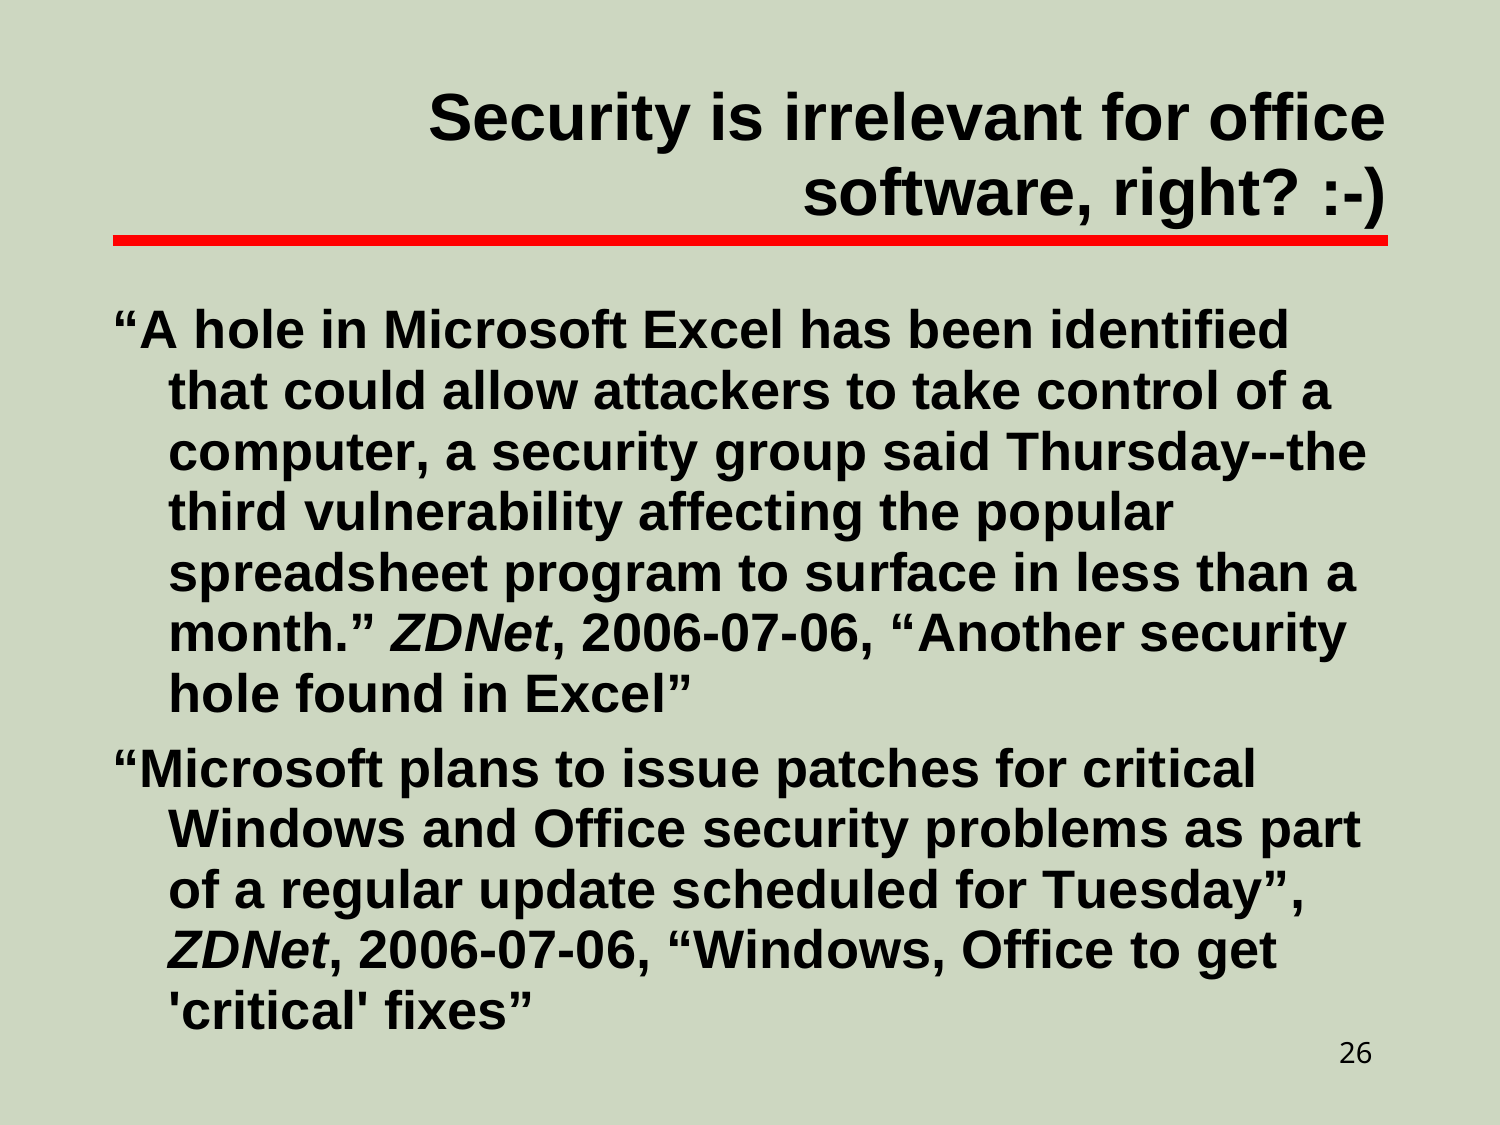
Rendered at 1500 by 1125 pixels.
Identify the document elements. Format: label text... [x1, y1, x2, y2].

list “A hole in Microsoft Excel has been identified that could allow attackers to take control of a computer, a security group said Thursday--the third vulnerability affecting the popular spreadsheet program to surface in less than a month.” ZDNet, 2006-07-06, “Another security hole found in Excel” “Microsoft plans to issue patches for critical Windows and Office security problems as part of a regular update scheduled for Tuesday”, ZDNet, 2006-07-06, “Windows, Office to get 'critical' fixes” [112, 299, 1388, 1111]
title Security is irrelevant for office software, right? :-) [337, 79, 1388, 230]
